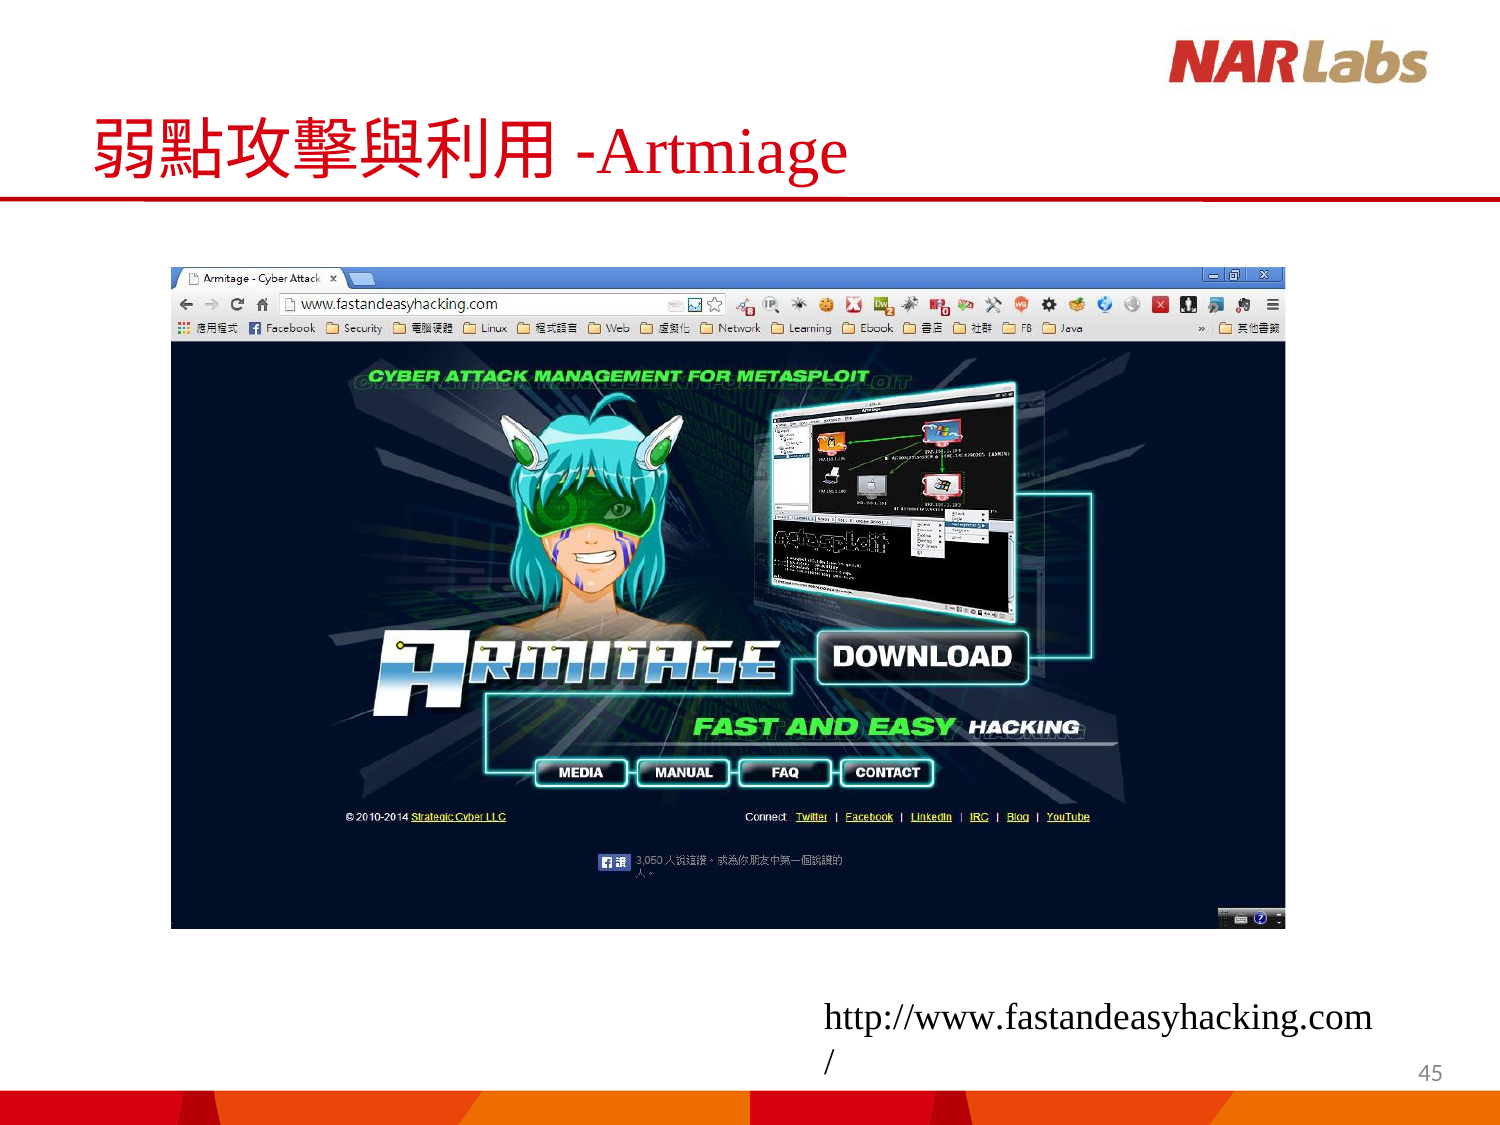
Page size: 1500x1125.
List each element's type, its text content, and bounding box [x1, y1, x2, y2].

text_box http://www.fastandeasyhacking.com/ [822, 992, 1383, 1040]
text_box [171, 267, 1285, 929]
title 弱點攻擊與利用-Artmiage [89, 107, 1411, 189]
text_box 41 [1414, 1056, 1448, 1090]
